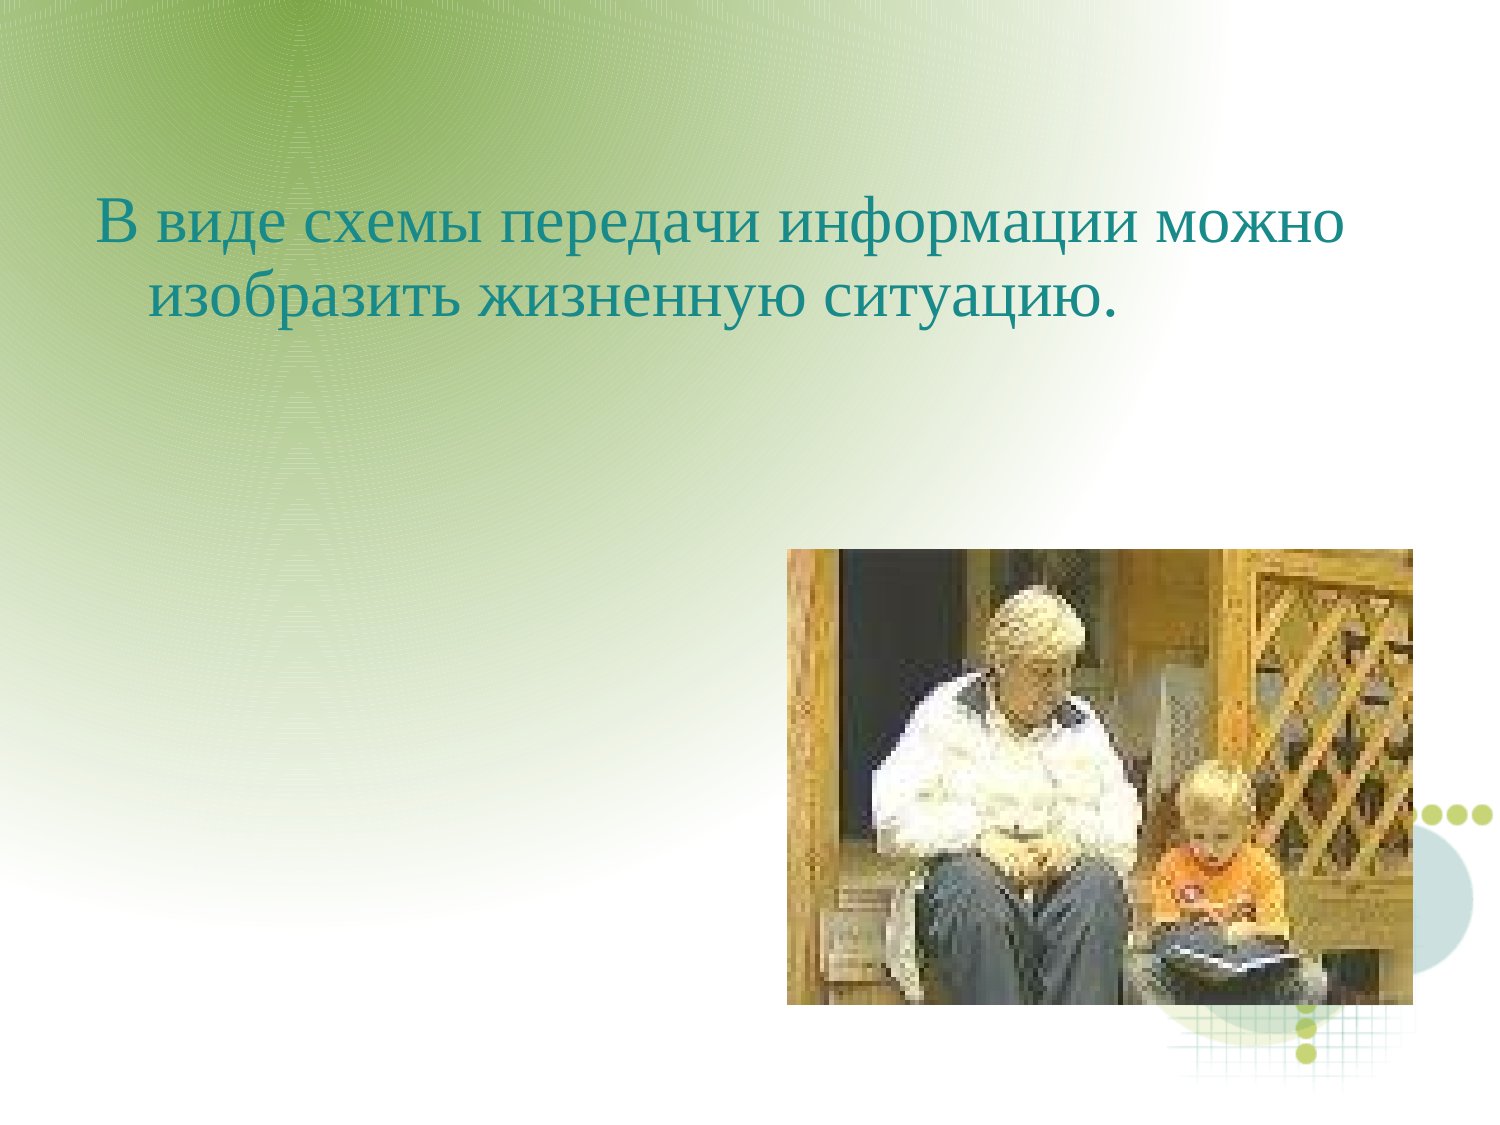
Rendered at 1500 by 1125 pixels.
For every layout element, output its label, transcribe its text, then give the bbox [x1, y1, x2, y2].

title [75, 47, 1426, 276]
picture [787, 549, 1500, 1098]
list В виде схемы передачи информации можно изобразить жизненную ситуацию. [62, 174, 1413, 851]
